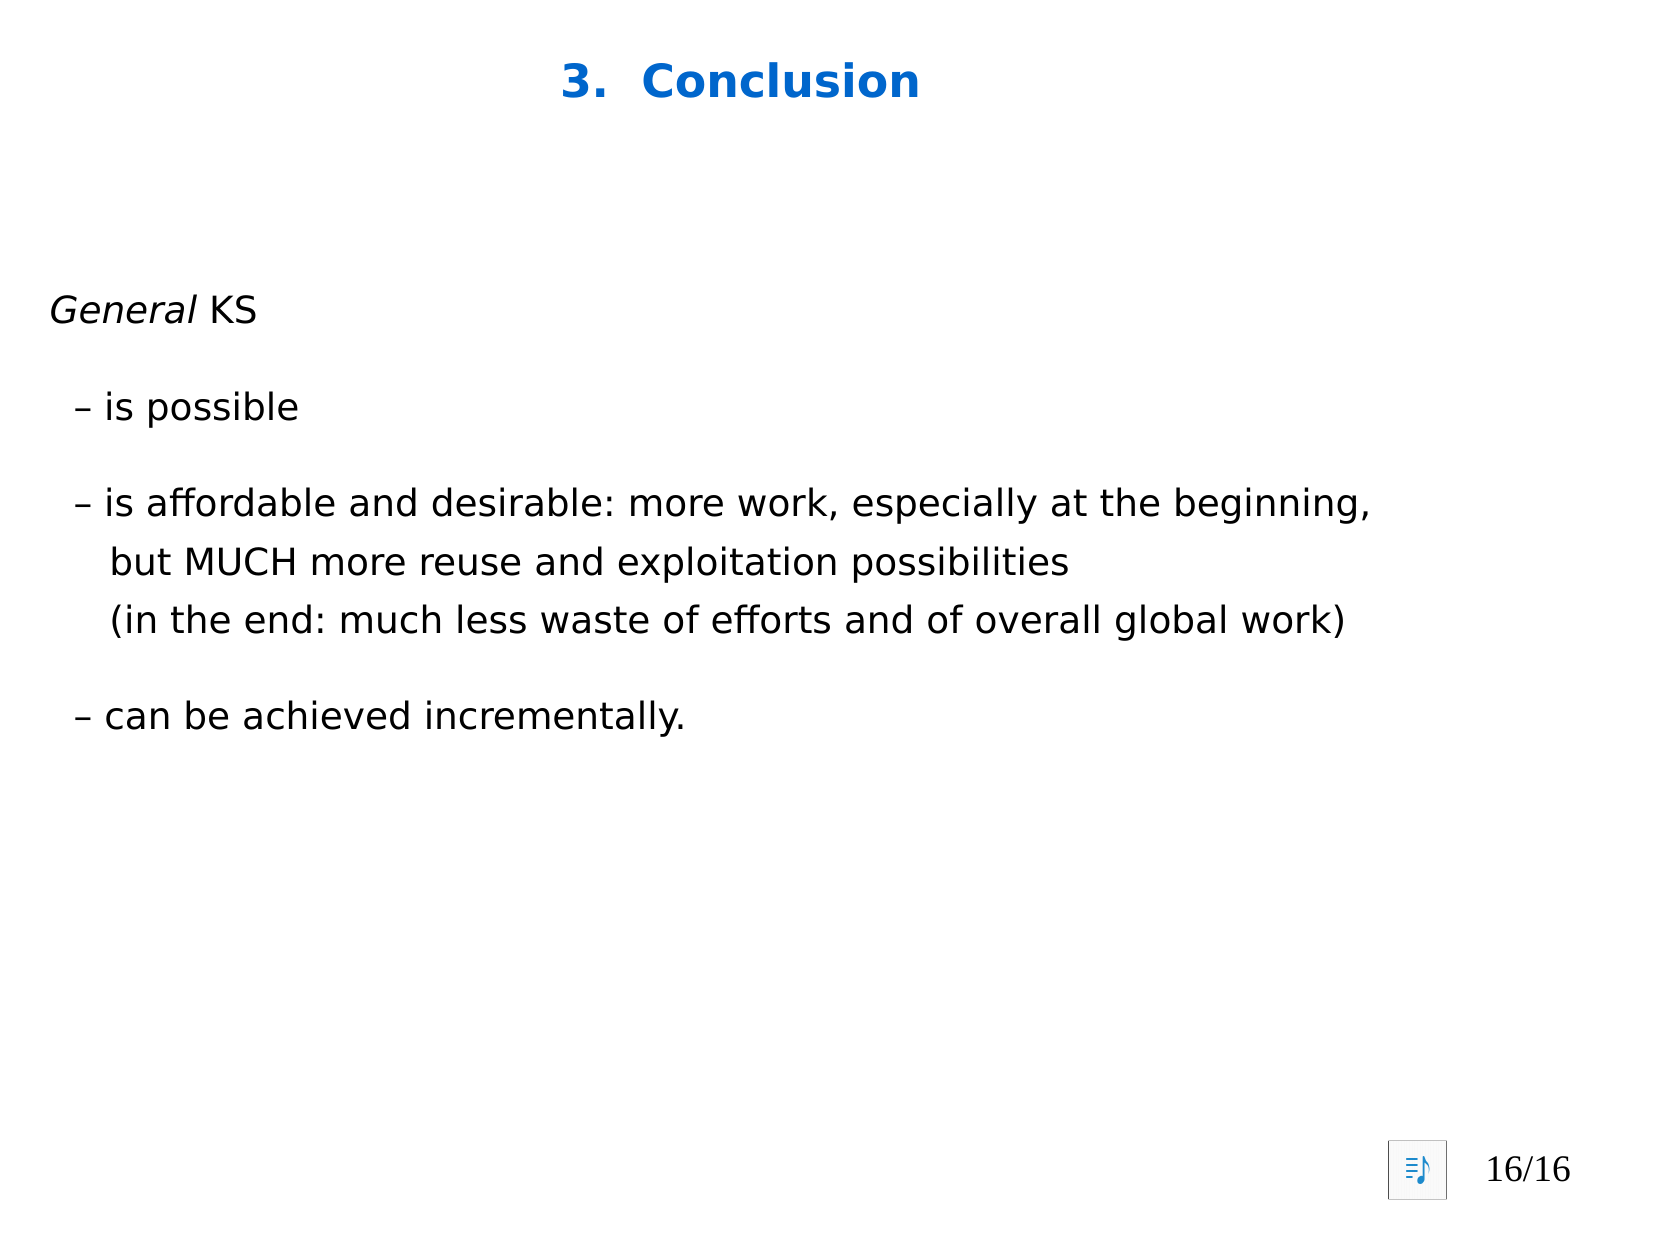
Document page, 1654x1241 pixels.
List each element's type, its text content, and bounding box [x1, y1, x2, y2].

subtitle General KS – is possible – is affordable and desirable: more work, especially at the beginning, but MUCH more reuse and exploitation possibilities (in the end: much less waste of efforts and of overall global work) – can be achieved incrementally. [37, 225, 1576, 788]
title 3. Conclusion [0, 4, 1651, 151]
text_box [1387, 1140, 1448, 1201]
